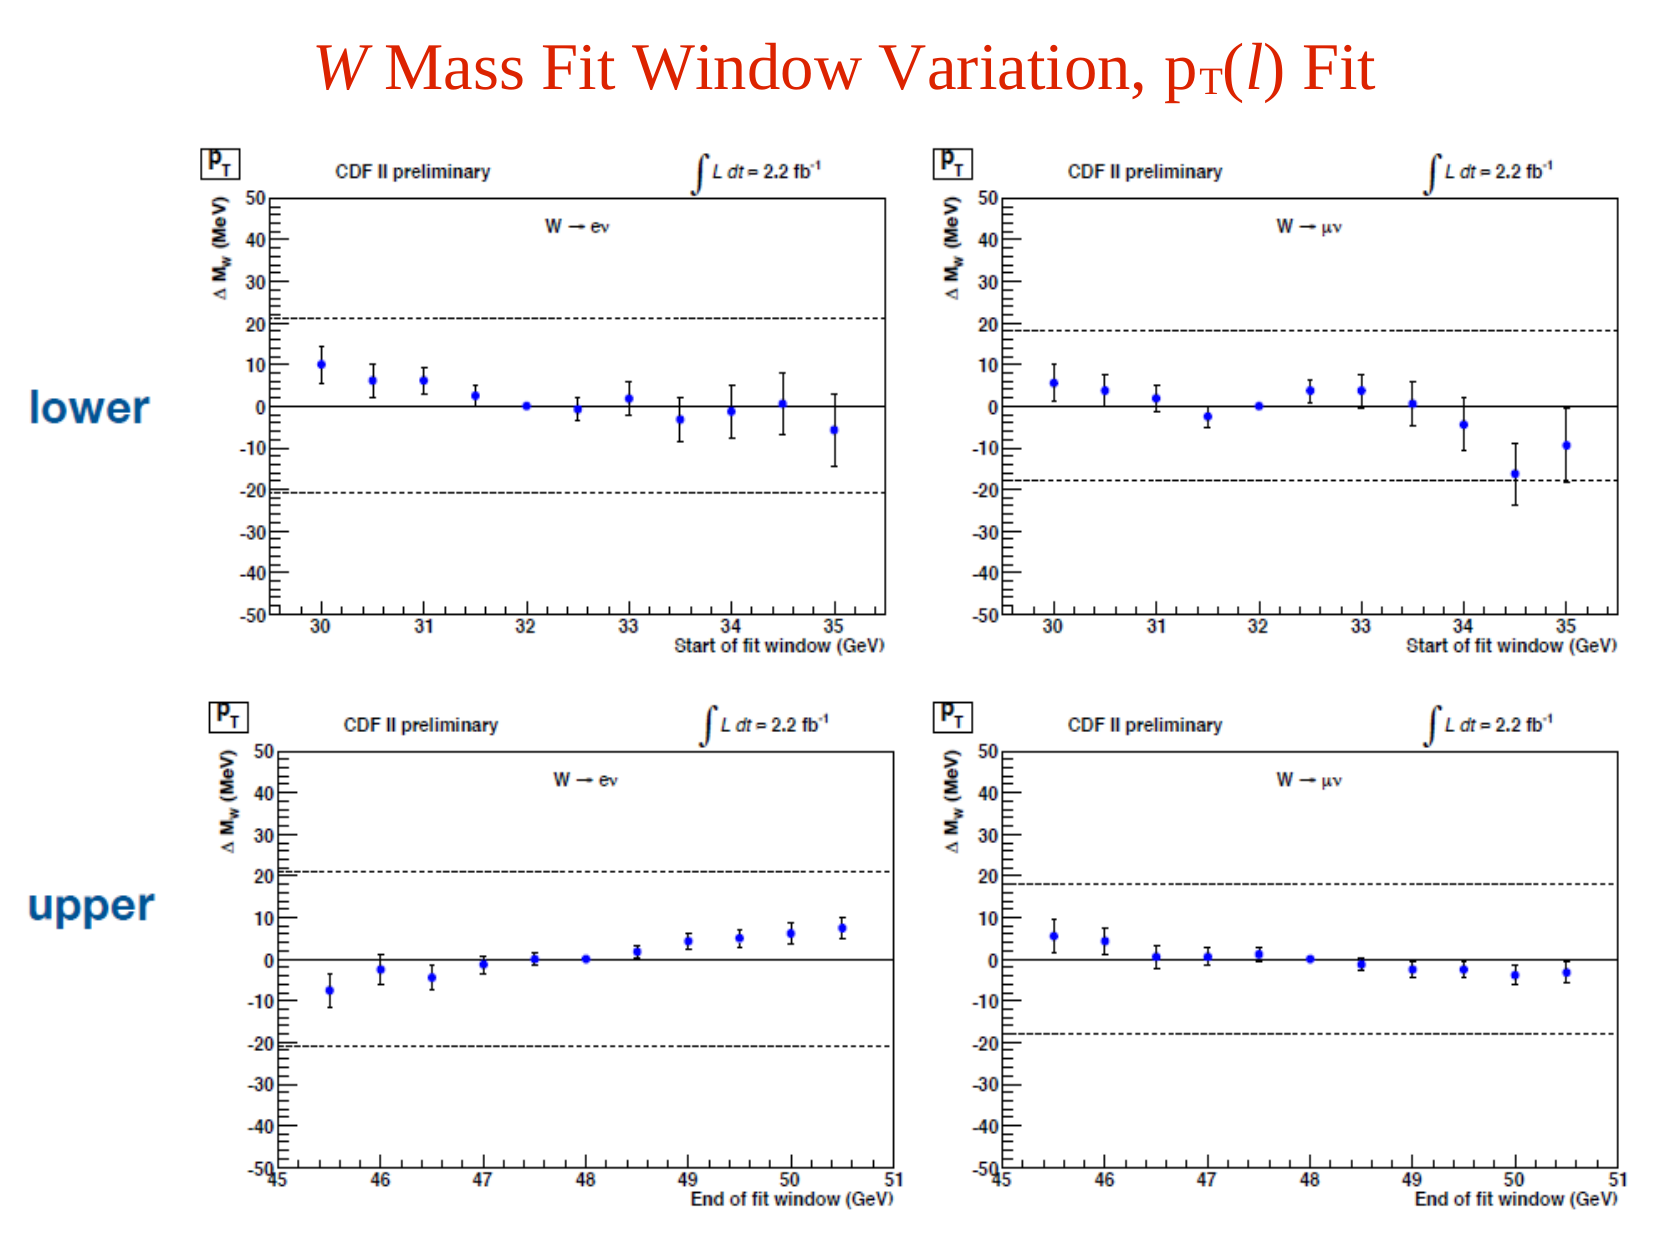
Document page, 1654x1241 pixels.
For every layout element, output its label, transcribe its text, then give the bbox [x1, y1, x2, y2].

picture [5, 131, 1639, 1229]
title W Mass Fit Window Variation, pT(l) Fit [121, 0, 1534, 131]
